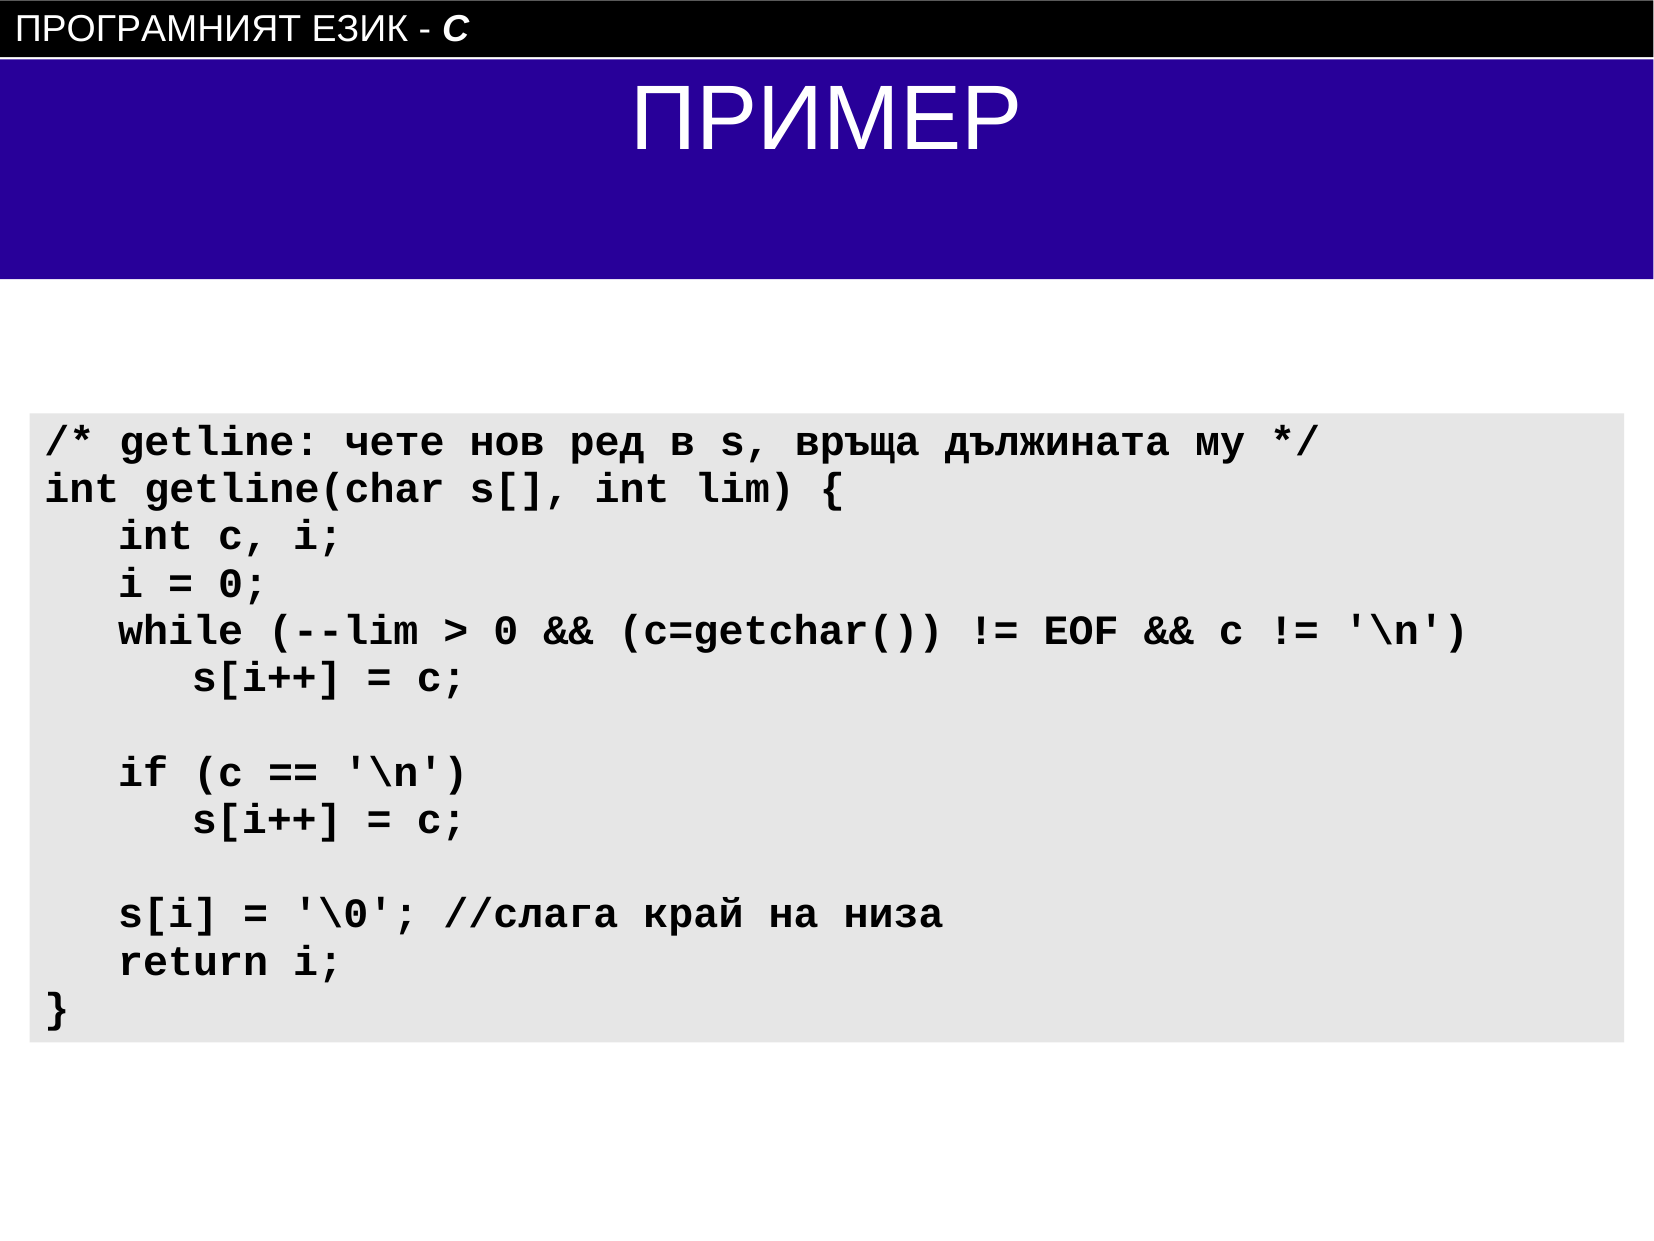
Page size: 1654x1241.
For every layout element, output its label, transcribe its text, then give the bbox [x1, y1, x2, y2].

text_box ПРОГРАМНИЯT ЕЗИК - С [0, 0, 1654, 58]
text_box /* getline: чете нов ред в s, връща дължината му */ int getline(char s[], int lim) { int c, i; i = 0; while (--lim > 0 && (c=getchar()) != EOF && c != '\n') s[i++] = c; if (c == '\n') s[i++] = c; s[i] = '\0'; //слага край на низа return i; } [29, 413, 1625, 1043]
text_box ПРИМЕР [0, 59, 1654, 280]
